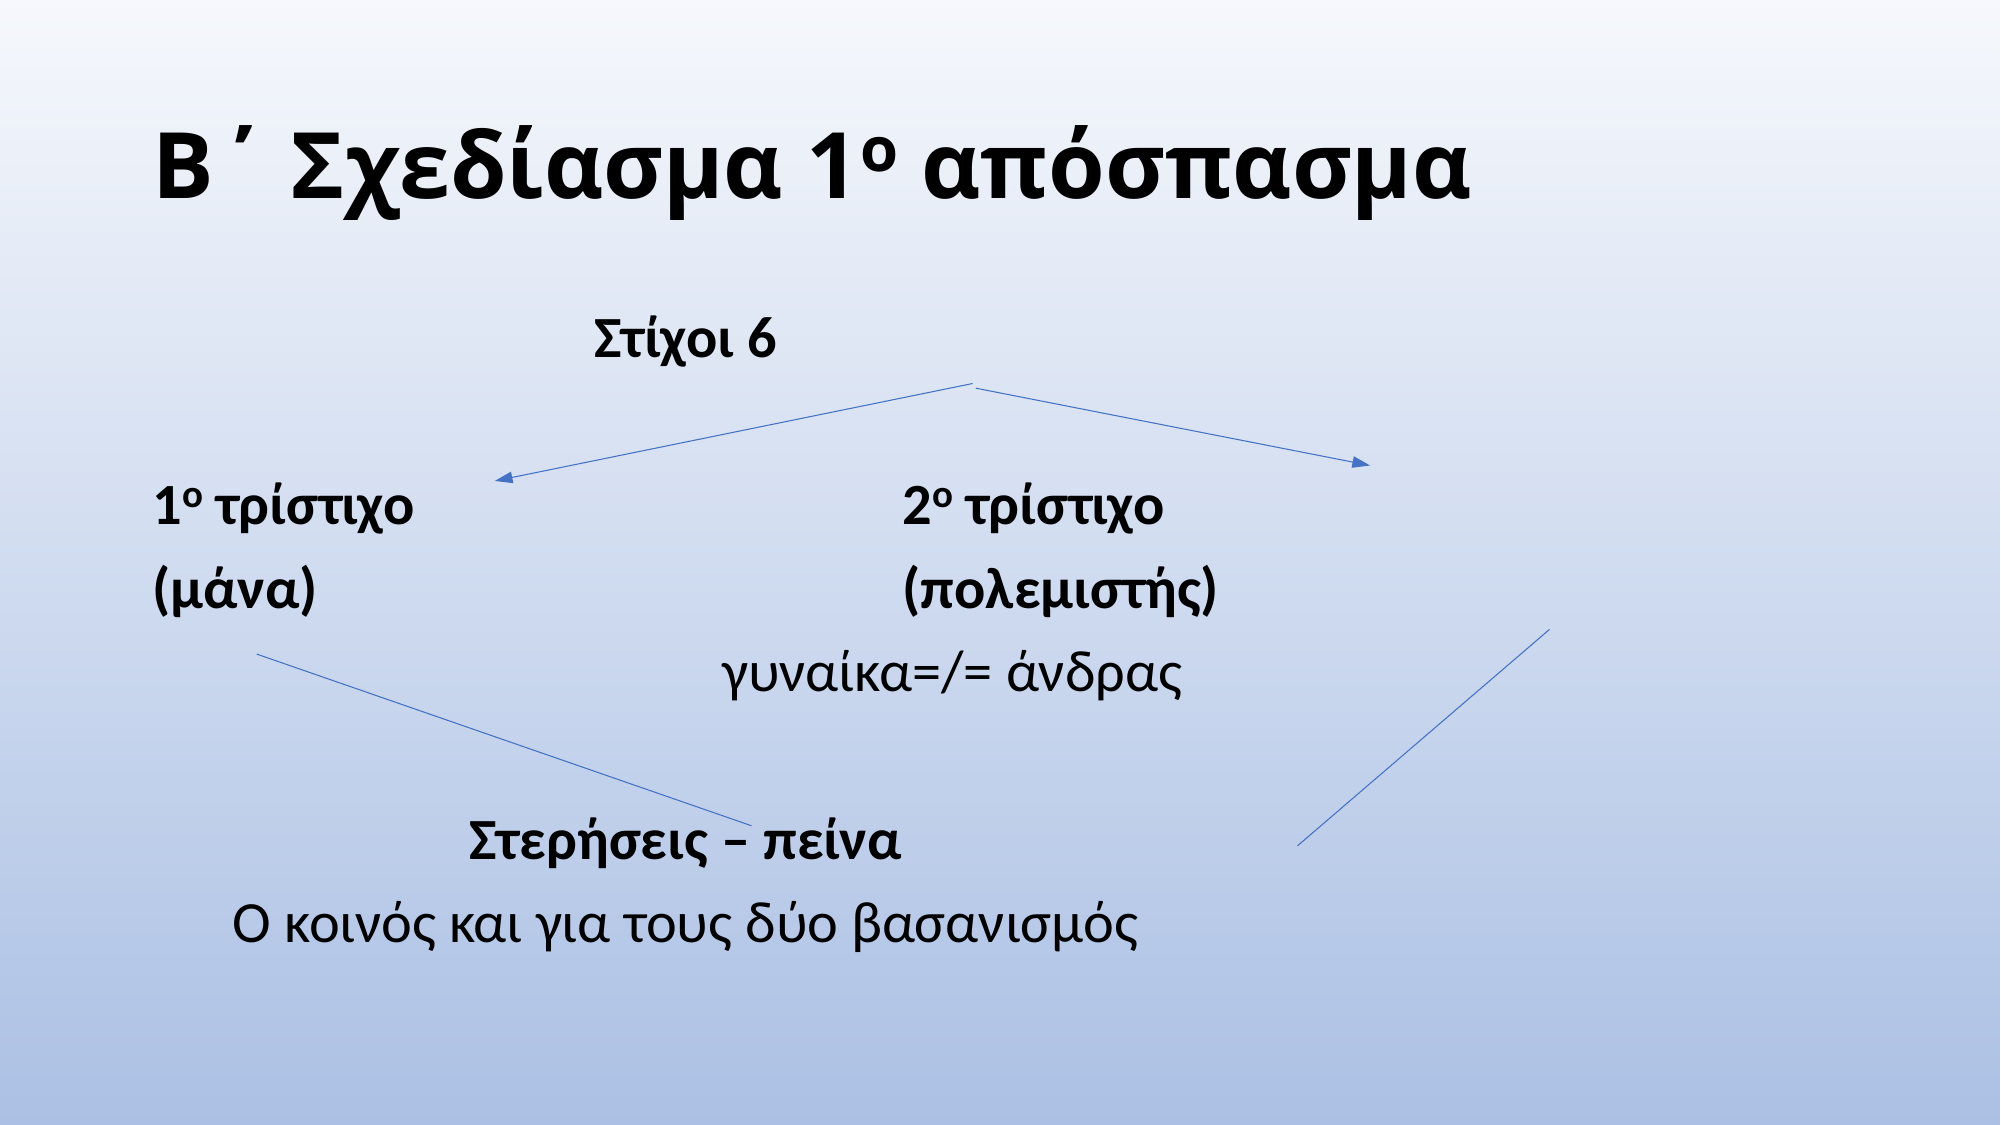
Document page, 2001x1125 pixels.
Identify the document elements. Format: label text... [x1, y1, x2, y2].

list Στίχοι 6 1ο τρίστιχο 2ο τρίστιχο (μάνα) (πολεμιστής) γυναίκα=/= άνδρας Στερήσεις – πείνα Ο κοινός και για τους δύο βασανισμός [137, 299, 1863, 1014]
title Β΄ Σχεδίασμα 1ο απόσπασμα [137, 59, 1863, 278]
